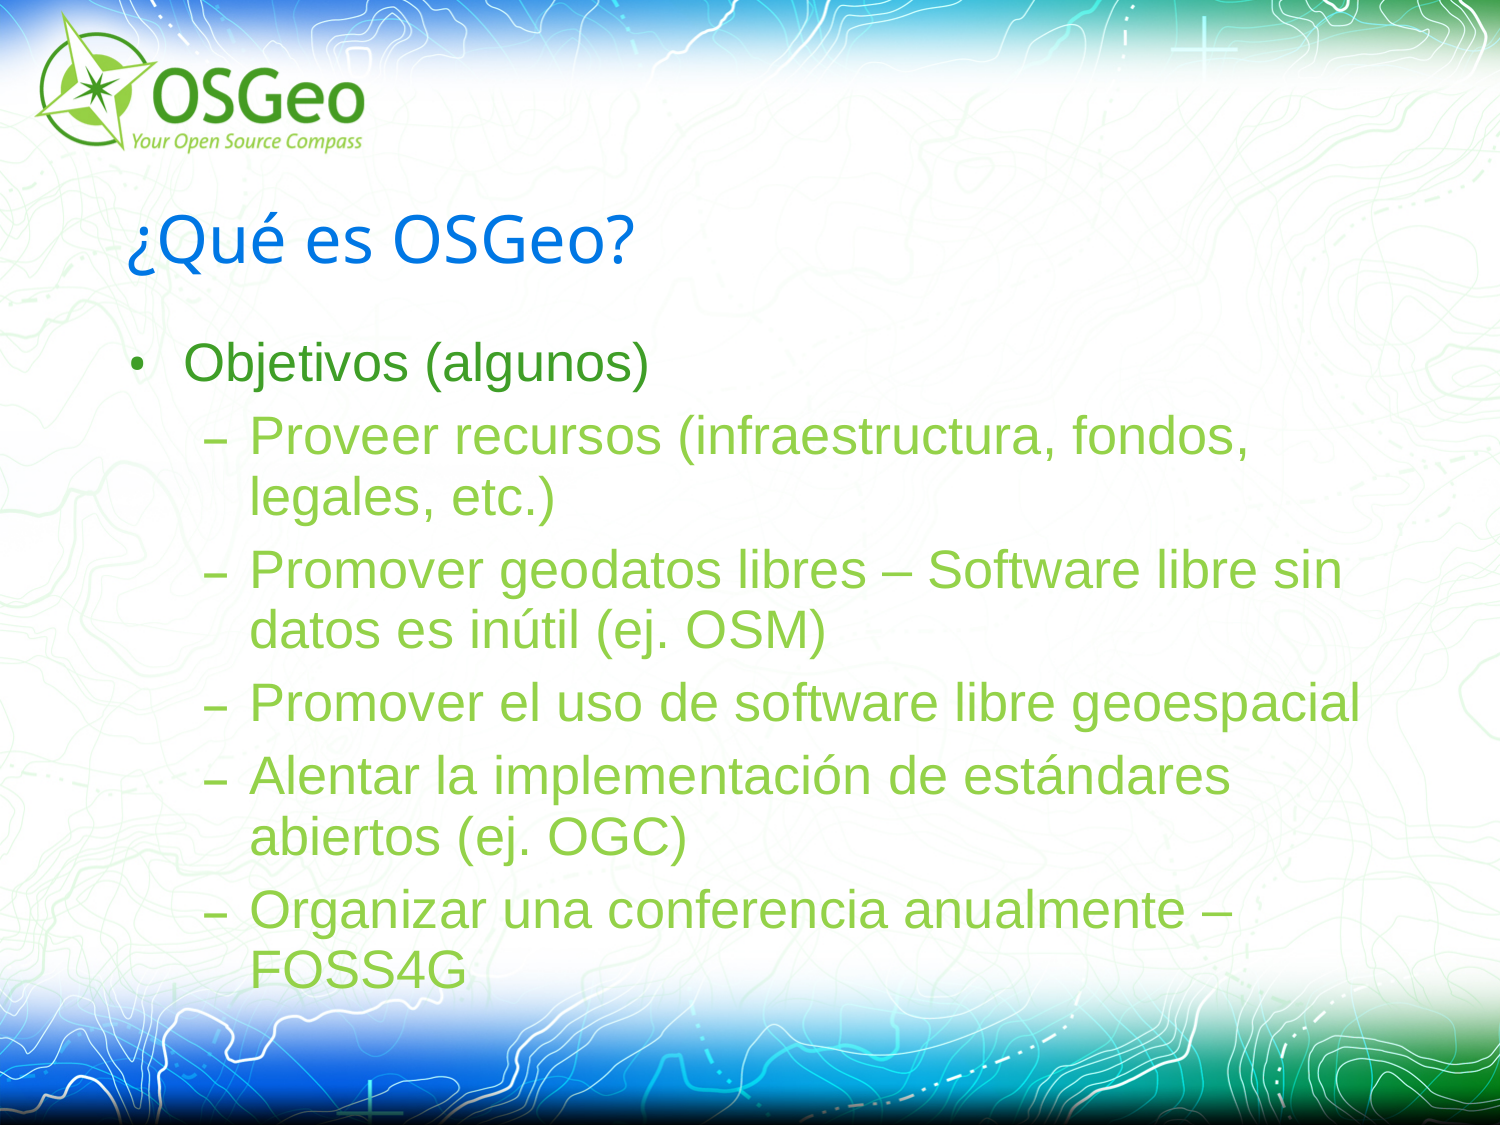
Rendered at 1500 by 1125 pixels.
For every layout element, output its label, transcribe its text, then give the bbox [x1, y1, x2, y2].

picture [0, 0, 1500, 1125]
list Objetivos (algunos) Proveer recursos (infraestructura, fondos, legales, etc.) Promover geodatos libres – Software libre sin datos es inútil (ej. OSM) Promover el uso de software libre geoespacial Alentar la implementación de estándares abiertos (ej. OGC) Organizar una conferencia anualmente – FOSS4G [112, 324, 1388, 1068]
title ¿Qué es OSGeo? [112, 187, 1388, 288]
